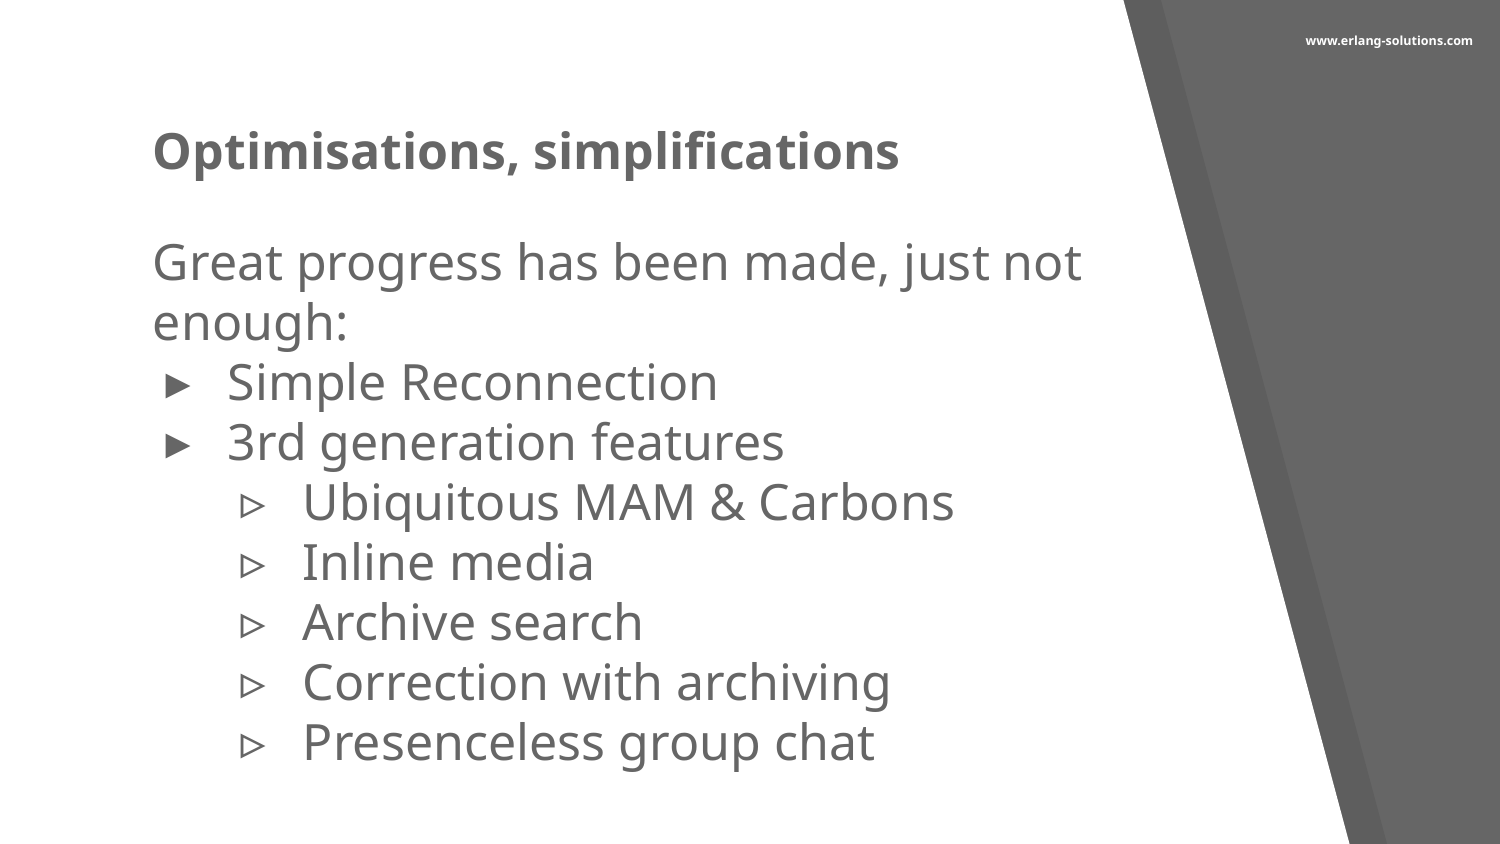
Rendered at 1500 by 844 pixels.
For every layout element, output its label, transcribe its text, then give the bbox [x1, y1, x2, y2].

title Optimisations, simplifications [137, 115, 1012, 195]
list Great progress has been made, just not enough: Simple Reconnection 3rd generation features Ubiquitous MAM & Carbons Inline media Archive search Correction with archiving Presenceless group chat [137, 215, 1172, 825]
